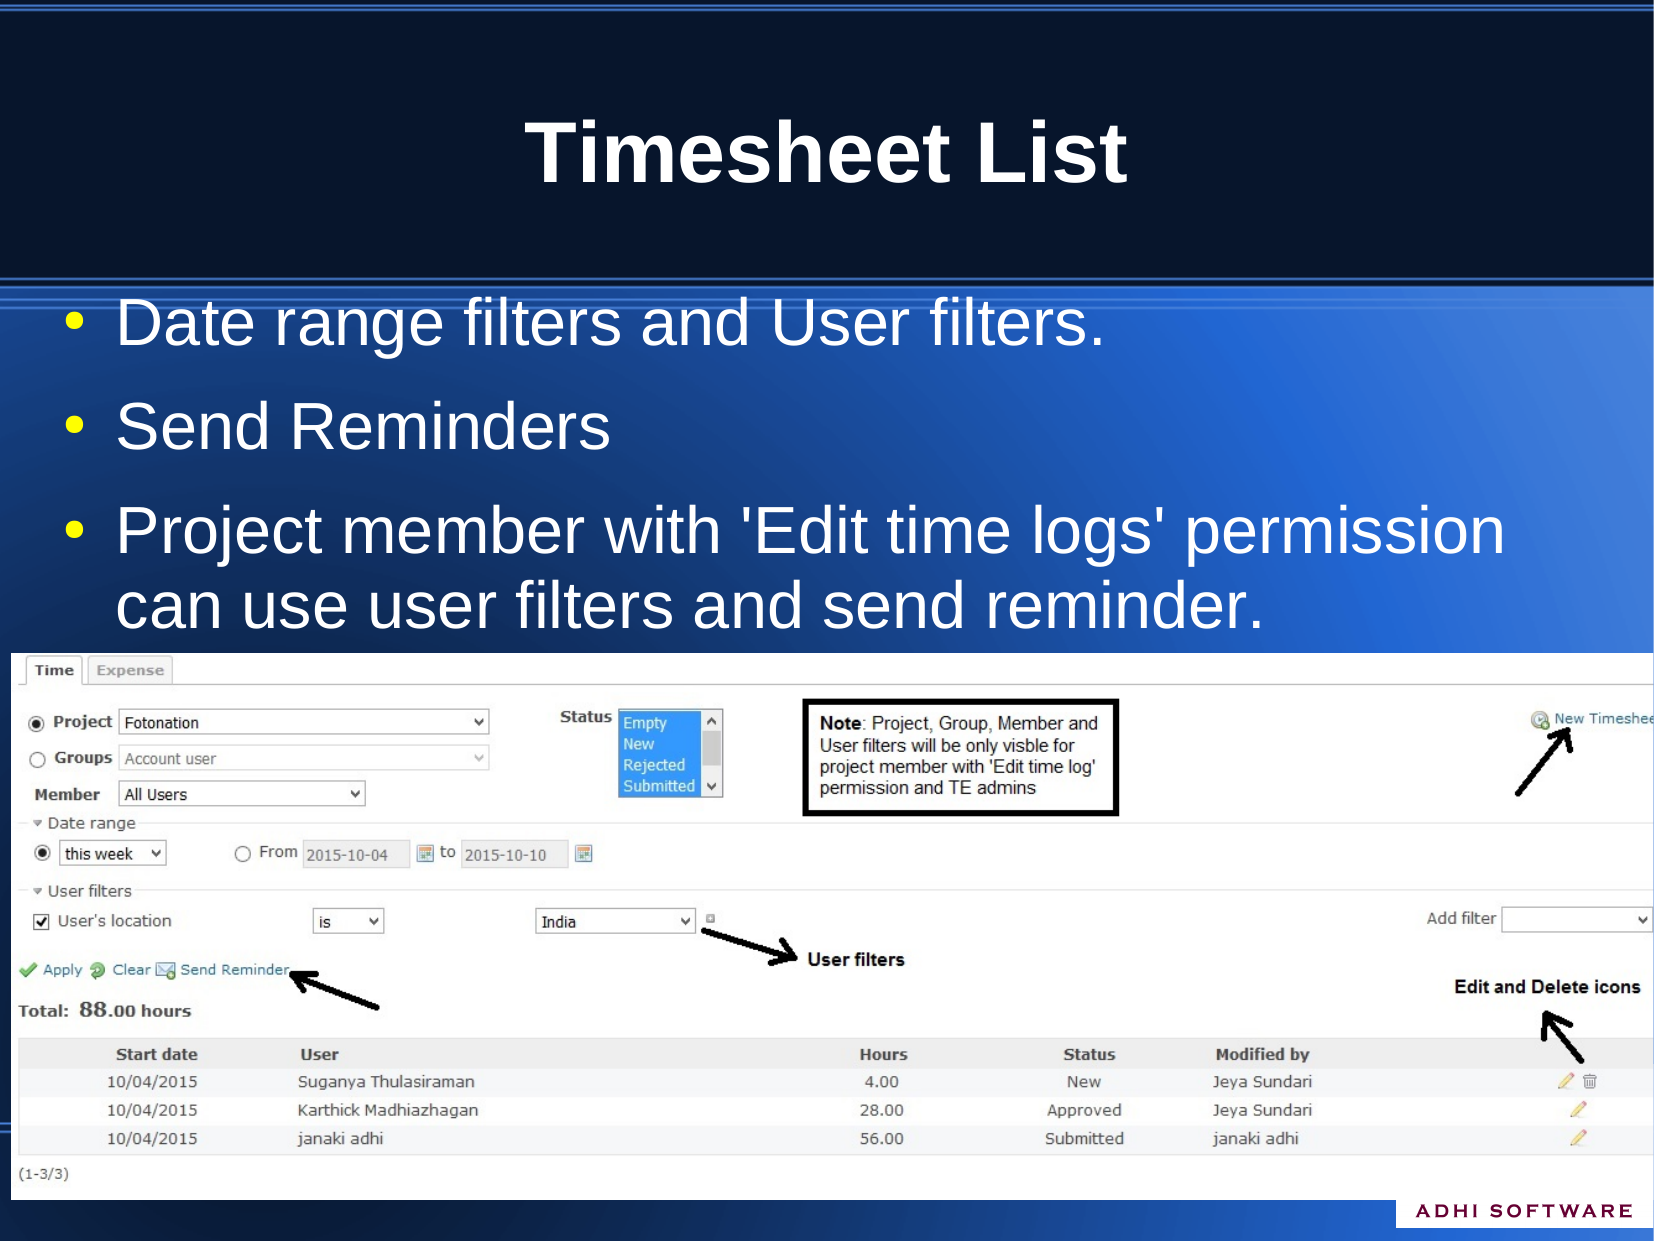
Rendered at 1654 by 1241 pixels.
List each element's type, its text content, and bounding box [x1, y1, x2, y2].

title Timesheet List [82, 49, 1571, 257]
list Date range filters and User filters. Send Reminders Project member with 'Edit time logs' permission can use user filters and send reminder. [45, 285, 1621, 653]
picture [0, 0, 1654, 1241]
